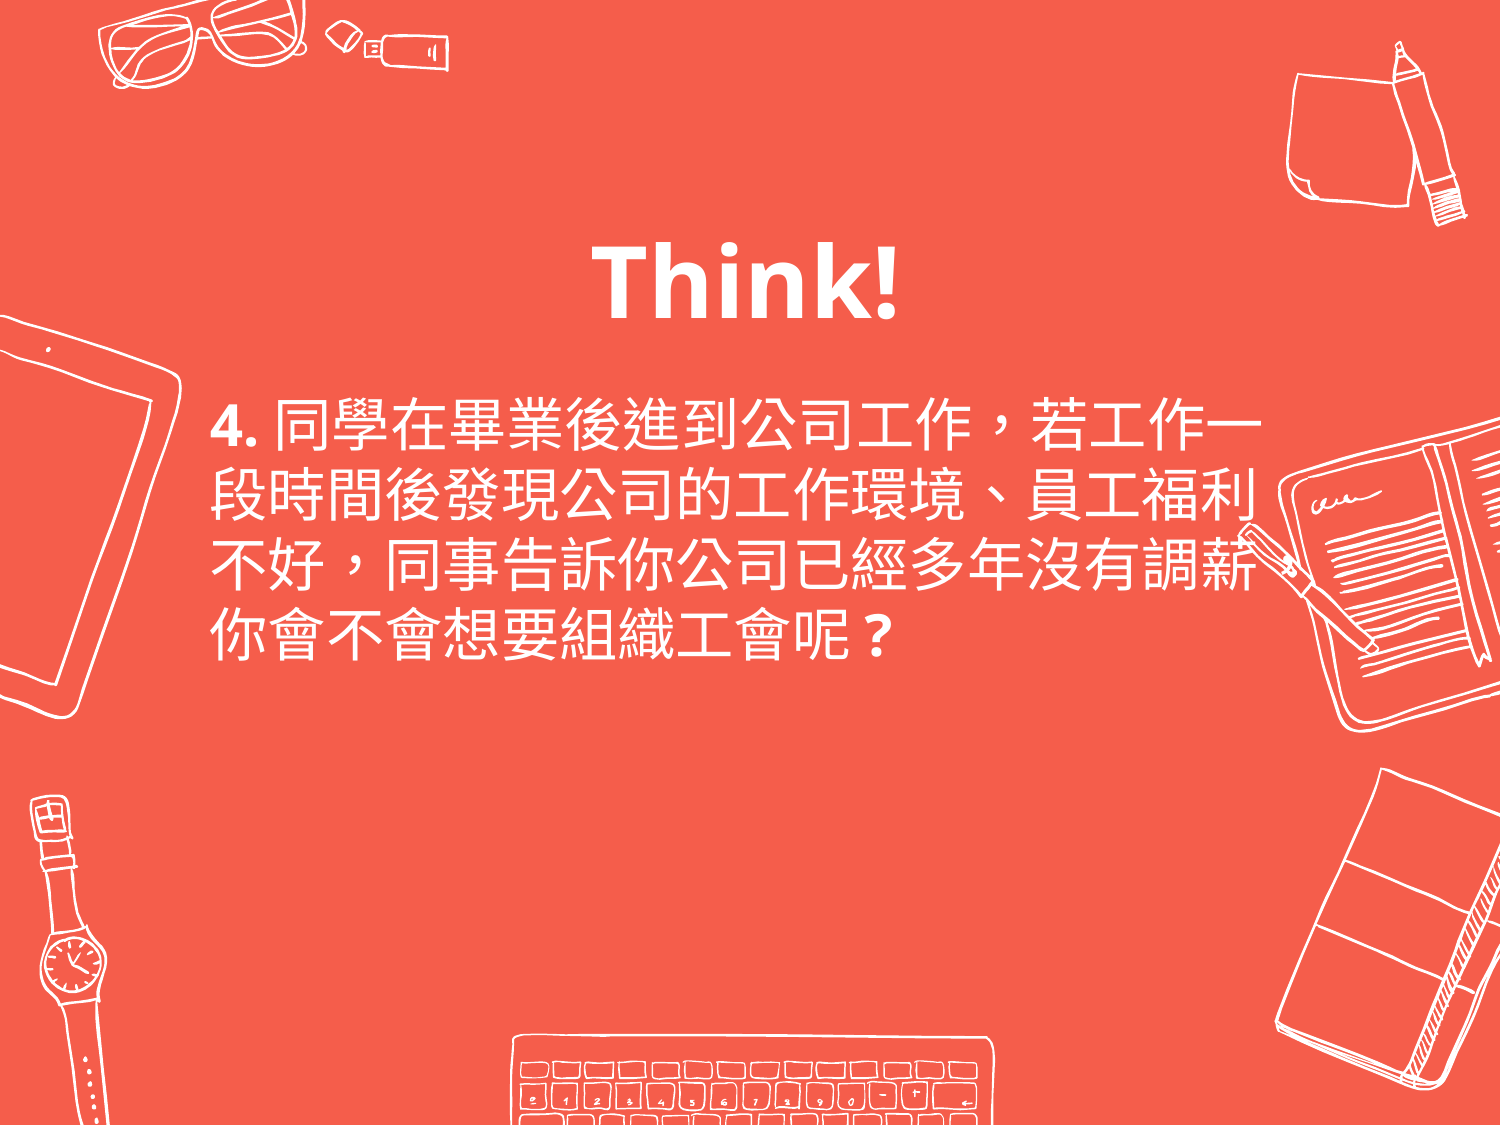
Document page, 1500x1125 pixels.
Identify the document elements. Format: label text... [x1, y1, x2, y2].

title Think! [277, 172, 1215, 354]
subtitle 4.同學在畢業後進到公司工作，若工作一段時間後發現公司的工作環境、員工福利不好，同事告訴你公司已經多年沒有調薪，你會不會想要組織工會呢? [194, 373, 1282, 693]
